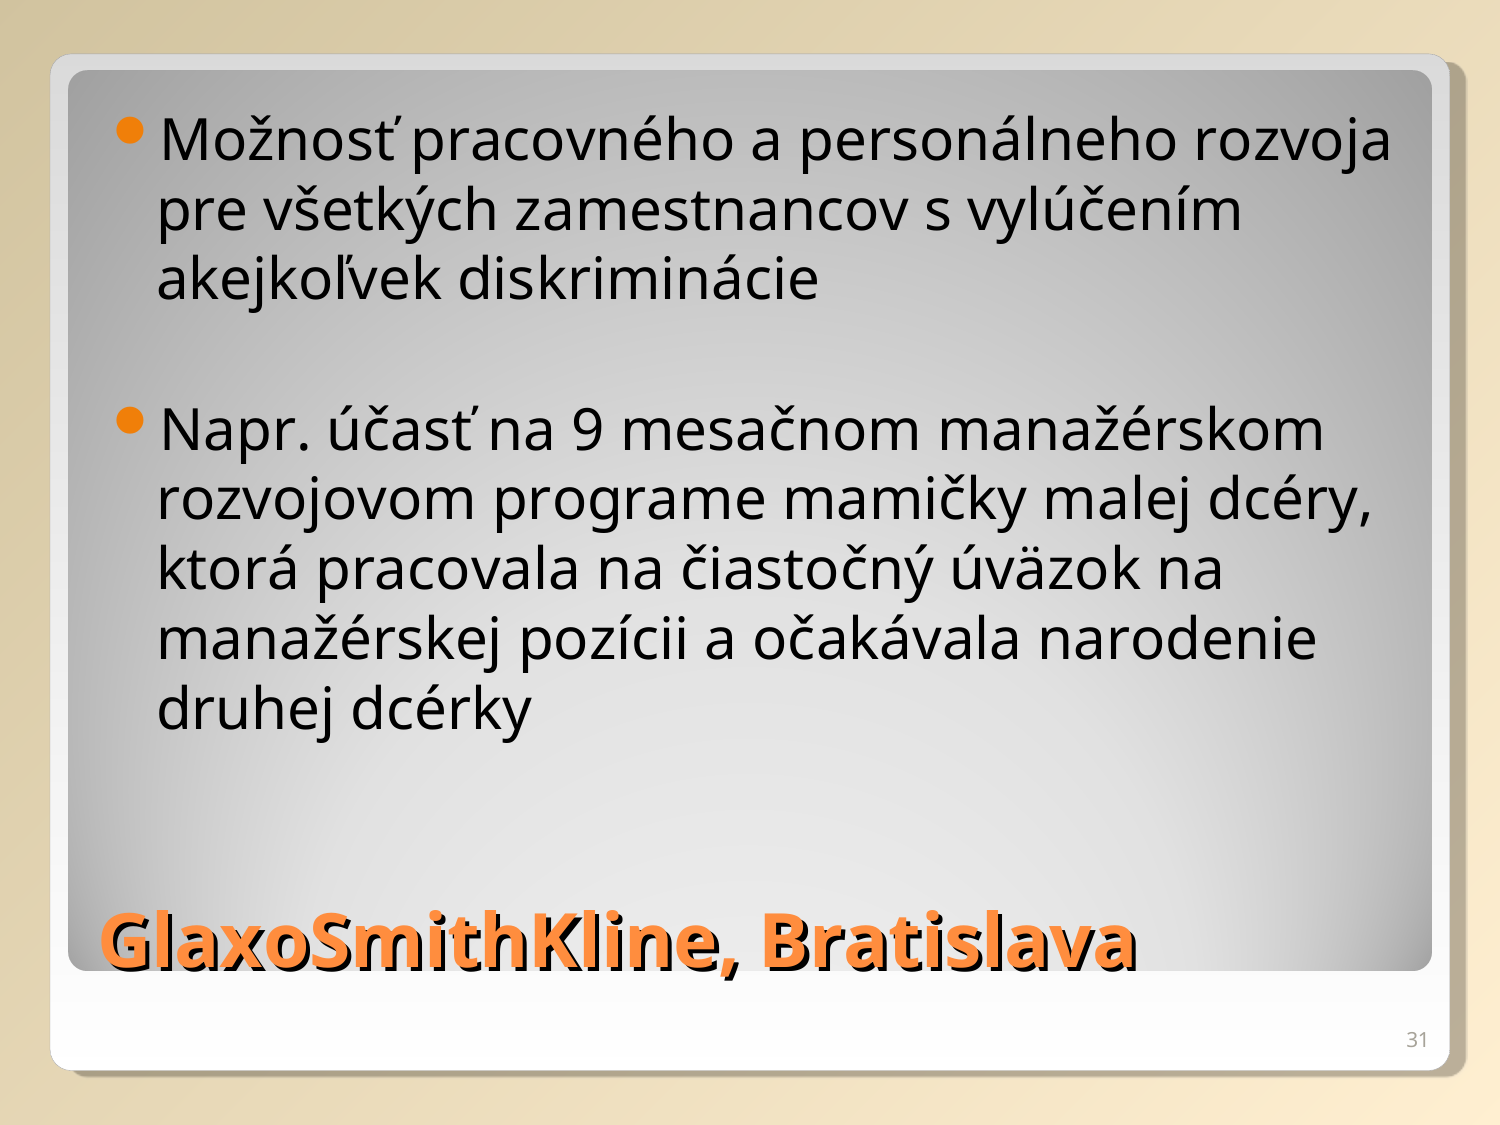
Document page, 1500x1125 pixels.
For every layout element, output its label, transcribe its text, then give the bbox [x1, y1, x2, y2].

list Možnosť pracovného a personálneho rozvoja pre všetkých zamestnancov s vylúčením akejkoľvek diskriminácie Napr. účasť na 9 mesačnom manažérskom rozvojovom programe mamičky malej dcéry, ktorá pracovala na čiastočný úväzok na manažérskej pozícii a očakávala narodenie druhej dcérky [82, 86, 1426, 774]
title GlaxoSmithKline, Bratislava [82, 817, 1426, 991]
picture [67, 69, 1433, 972]
text_box <number> [1369, 1002, 1445, 1063]
